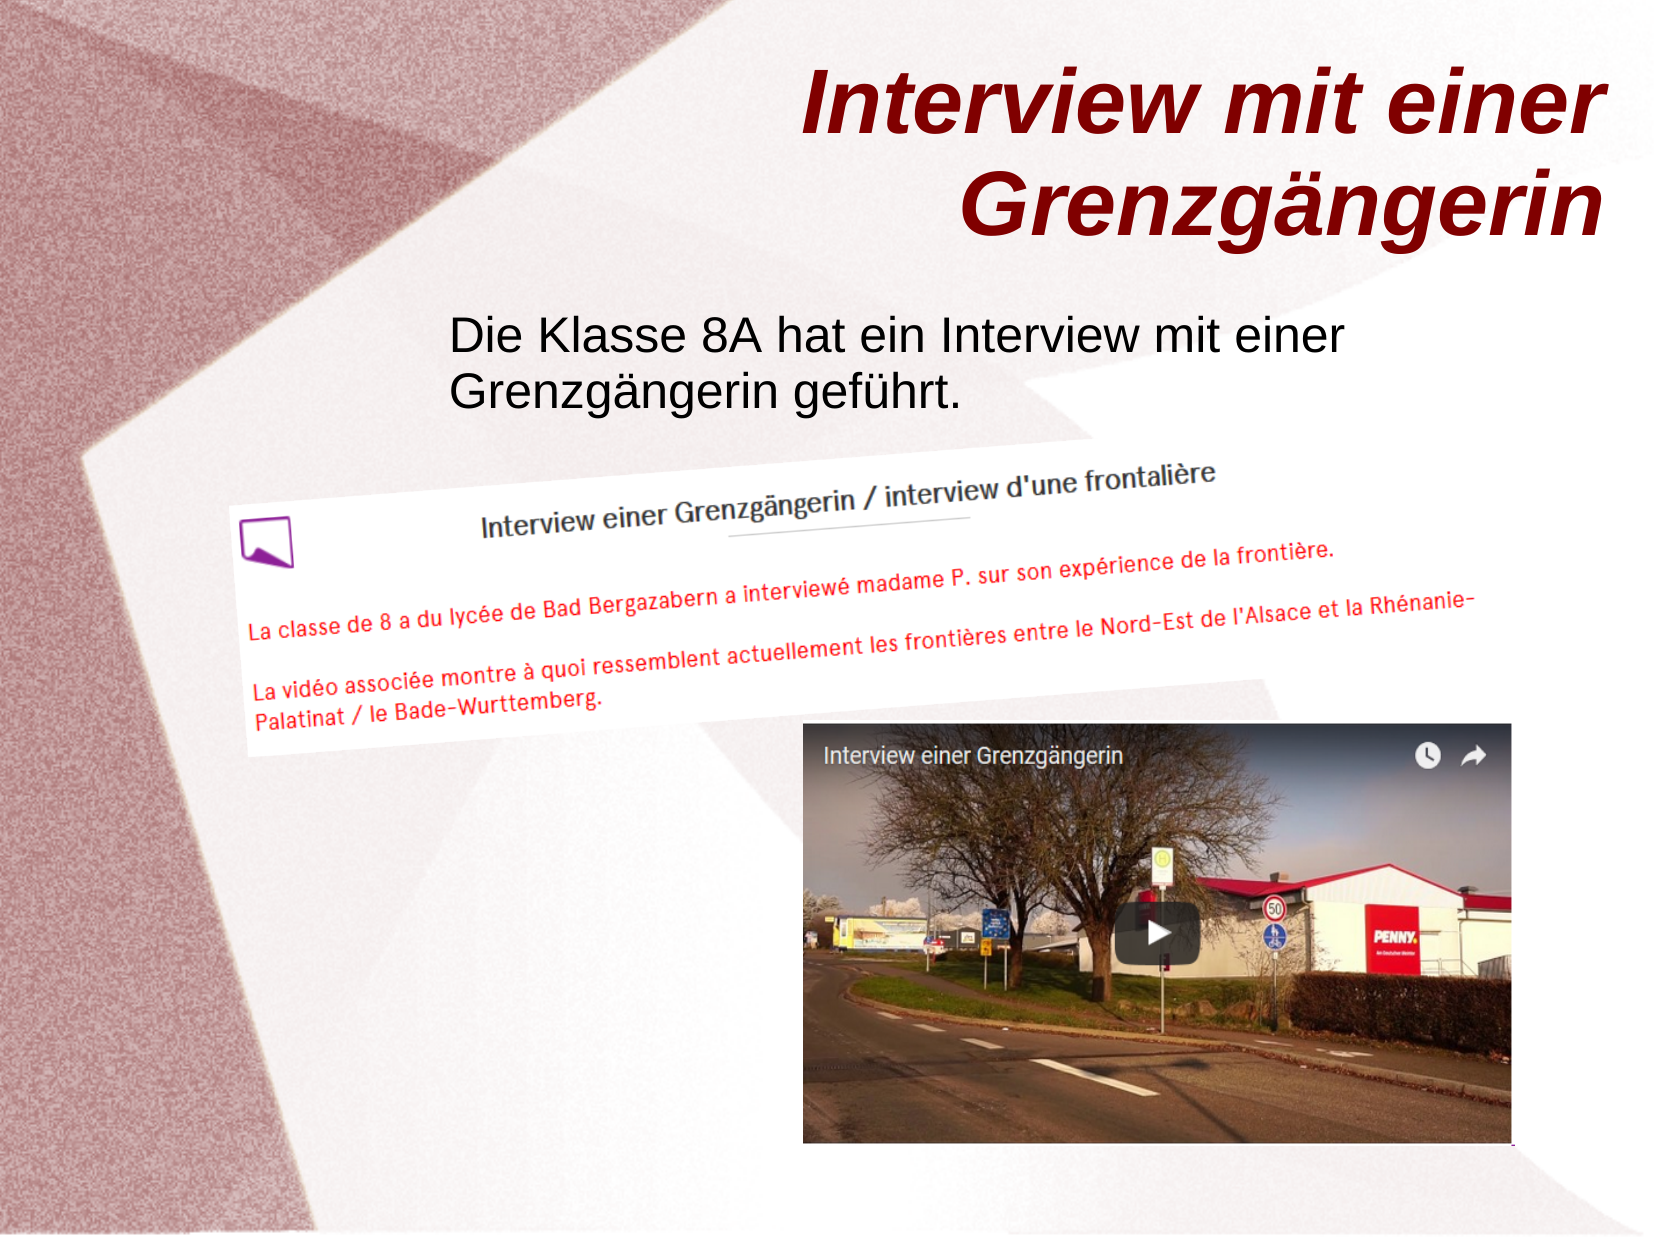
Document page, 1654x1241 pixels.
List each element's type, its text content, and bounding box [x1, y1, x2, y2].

picture [0, 0, 1654, 1241]
list Die Klasse 8A hat ein Interview mit einer Grenzgängerin geführt. [377, 307, 1654, 473]
title Interview mit einer Grenzgängerin [596, 49, 1607, 257]
